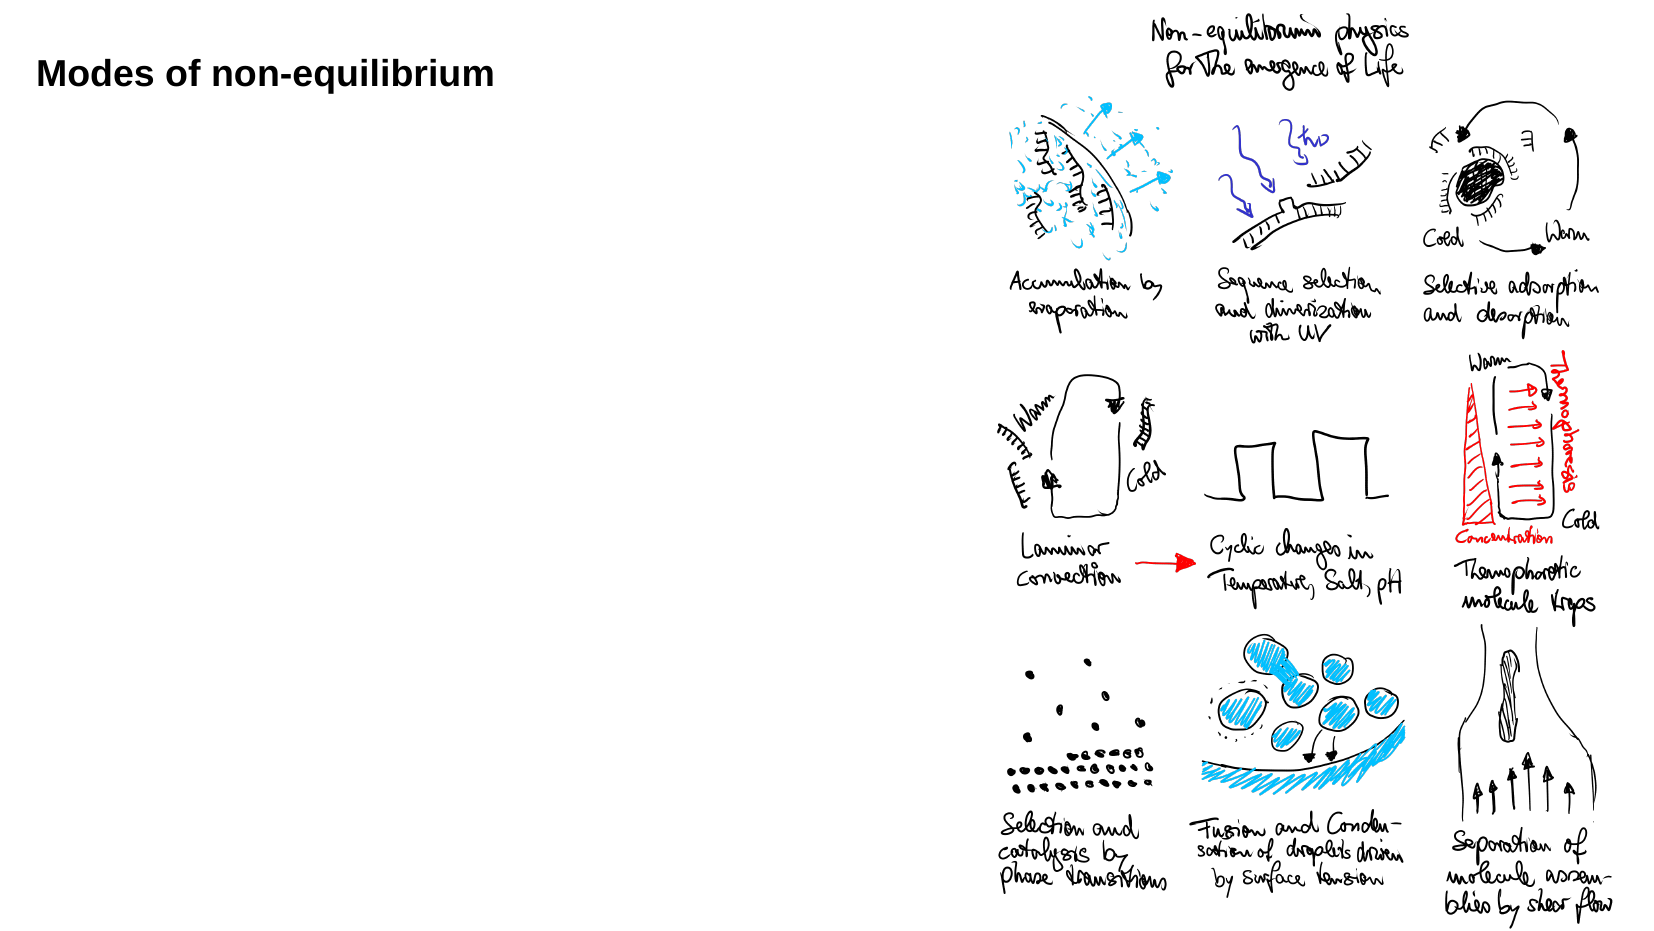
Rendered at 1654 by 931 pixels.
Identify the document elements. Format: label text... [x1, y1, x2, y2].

picture [991, 3, 1618, 931]
text_box Modes of non-equilibrium [21, 45, 586, 121]
